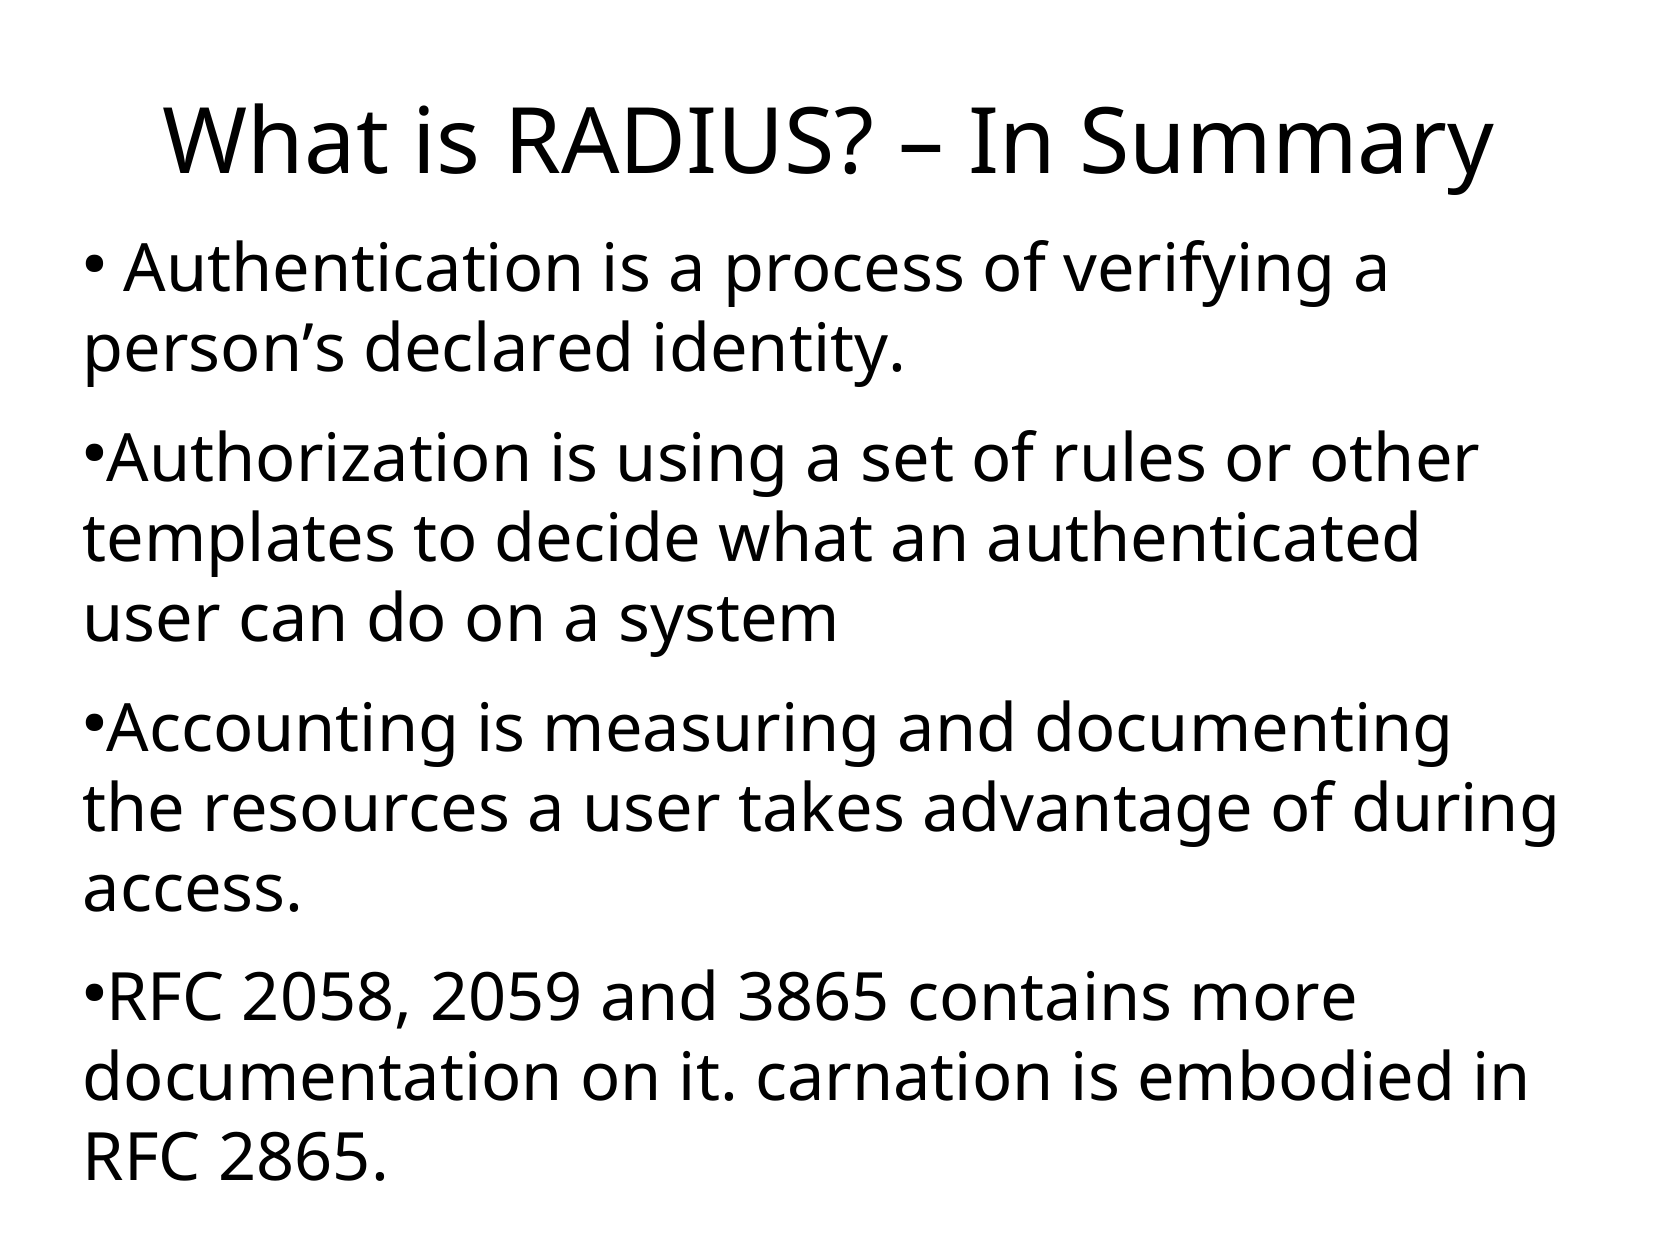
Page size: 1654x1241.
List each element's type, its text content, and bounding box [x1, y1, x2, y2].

title What is RADIUS? – In Summary [82, 81, 1576, 193]
list Authentication is a process of verifying a person’s declared identity. Authorization is using a set of rules or other templates to decide what an authenticated user can do on a system Accounting is measuring and documenting the resources a user takes advantage of during access. RFC 2058, 2059 and 3865 contains more documentation on it. carnation is embodied in RFC 2865. [82, 225, 1576, 1202]
